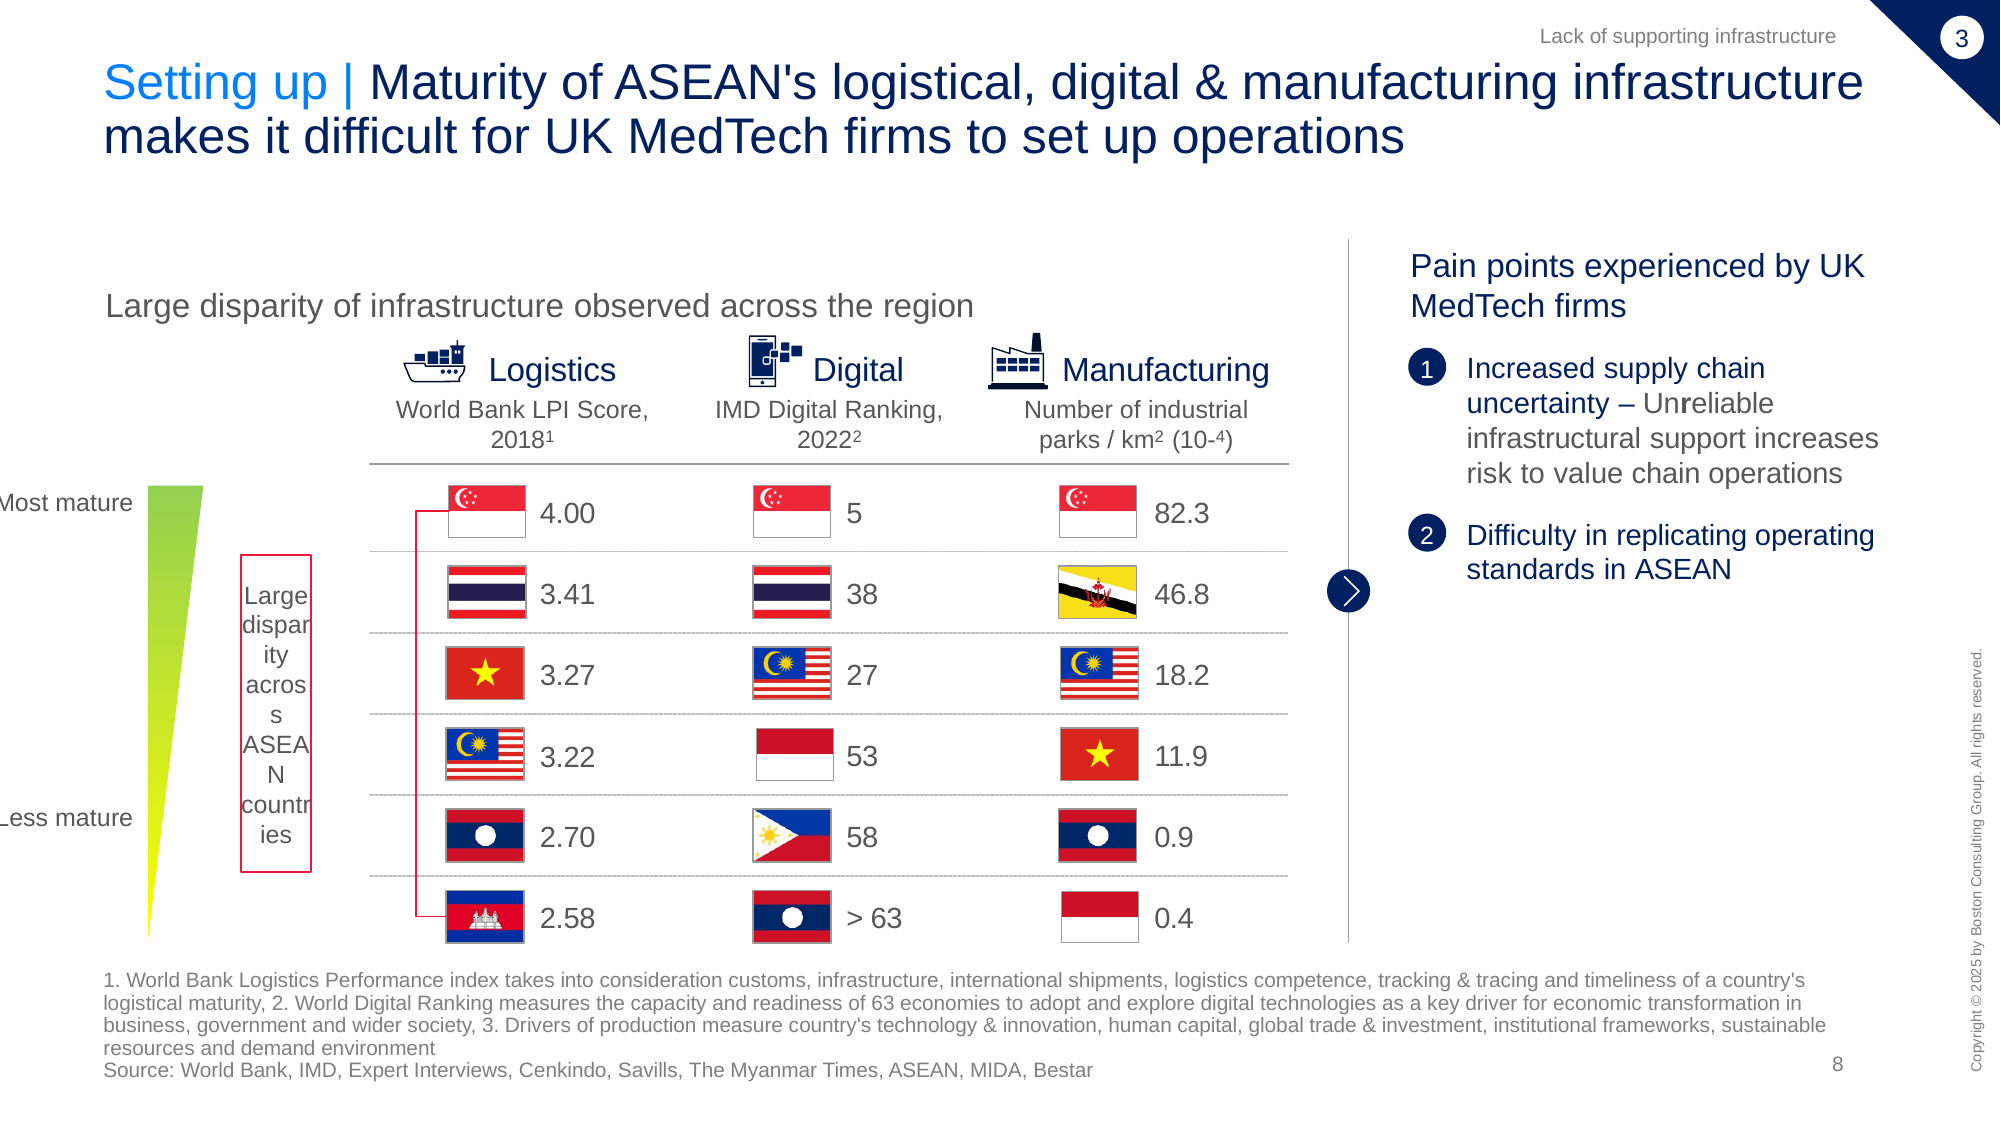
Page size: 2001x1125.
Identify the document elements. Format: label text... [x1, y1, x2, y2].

text_box [1030, 358, 1040, 364]
picture [446, 728, 524, 780]
picture [756, 728, 833, 780]
text_box Lack of supporting infrastructure [1540, 14, 1881, 56]
text_box 1 [1408, 347, 1447, 386]
text_box Large disparity of infrastructure observed across the region [103, 281, 1289, 324]
text_box > 63 [844, 897, 906, 936]
text_box [996, 365, 1006, 372]
text_box 2 [1408, 513, 1447, 552]
text_box Most mature [103, 485, 134, 656]
text_box [748, 335, 778, 388]
text_box Manufacturing Number of industrial parks / km2 (10-4) [983, 347, 1289, 456]
picture [446, 891, 524, 943]
text_box Digital IMD Digital Ranking, 20222 [676, 347, 983, 456]
text_box [450, 339, 465, 364]
text_box [1869, 0, 2000, 126]
picture [753, 485, 831, 537]
text_box 2.70 [537, 816, 599, 855]
picture [1059, 485, 1136, 537]
text_box [1327, 570, 1370, 612]
text_box 0.4 [1152, 897, 1214, 936]
text_box Difficulty in replicating operating standards in ASEAN [1464, 513, 1897, 587]
text_box Increased supply chain uncertainty – Unreliable infrastructural support increases risk to value chain operations [1464, 347, 1897, 492]
title Setting up | Maturity of ASEAN's logistical, digital & manufacturing infrastructure makes it difficult for UK MedTech firms to set up operations [103, 55, 1897, 165]
text_box [1007, 358, 1029, 364]
text_box Less mature [103, 800, 134, 943]
picture [753, 566, 831, 618]
text_box 3.22 [537, 735, 599, 774]
text_box 3 [1940, 15, 1984, 60]
text_box 3.27 [537, 654, 599, 693]
text_box [991, 332, 1045, 382]
picture [1061, 647, 1138, 699]
text_box 11.9 [1152, 735, 1214, 774]
text_box [779, 352, 790, 363]
picture [446, 810, 524, 862]
text_box 2.58 [537, 897, 599, 936]
picture [753, 891, 831, 943]
text_box [996, 358, 1006, 364]
text_box 46.8 [1152, 573, 1214, 611]
picture [448, 566, 526, 618]
text_box 38 [844, 573, 906, 611]
text_box 58 [844, 816, 906, 855]
text_box 3.41 [537, 573, 599, 611]
text_box Logistics World Bank LPI Score, 20181 [370, 347, 676, 456]
text_box [147, 485, 204, 943]
picture [1059, 566, 1136, 618]
picture [1059, 810, 1136, 862]
text_box 1. World Bank Logistics Performance index takes into consideration customs, infrastructure, international shipments, logistics competence, tracking & tracing and timeliness of a country's logistical maturity, 2. World Digital Ranking measures the capacity and readiness of 63 economies to adopt and explore digital technologies as a key driver for economic transformation in business, government and wider society, 3. Drivers of production measure country's technology & innovation, human capital, global trade & investment, institutional frameworks, sustainable resources and demand environment Source: World Bank, IMD, Expert Interviews, Cenkindo, Savills, The Myanmar Times, ASEAN, MIDA, Bestar [103, 970, 1870, 1082]
text_box [1030, 365, 1040, 372]
text_box [1007, 365, 1029, 372]
text_box 27 [844, 654, 906, 693]
picture [753, 647, 831, 699]
text_box 4.00 [537, 492, 599, 530]
picture [753, 810, 831, 862]
picture [448, 485, 526, 537]
text_box 0.9 [1152, 816, 1214, 855]
text_box [781, 342, 790, 351]
picture [1061, 728, 1138, 780]
text_box [403, 349, 466, 383]
text_box 53 [844, 735, 906, 774]
picture [1061, 891, 1138, 943]
text_box [791, 345, 803, 357]
text_box 82.3 [1152, 492, 1214, 530]
text_box [988, 383, 1048, 390]
text_box Pain points experienced by UK MedTech firms [1408, 239, 1897, 324]
text_box Large disparity across ASEAN countries [241, 555, 312, 873]
text_box 18.2 [1152, 654, 1214, 693]
text_box 5 [844, 492, 906, 530]
picture [446, 647, 524, 699]
